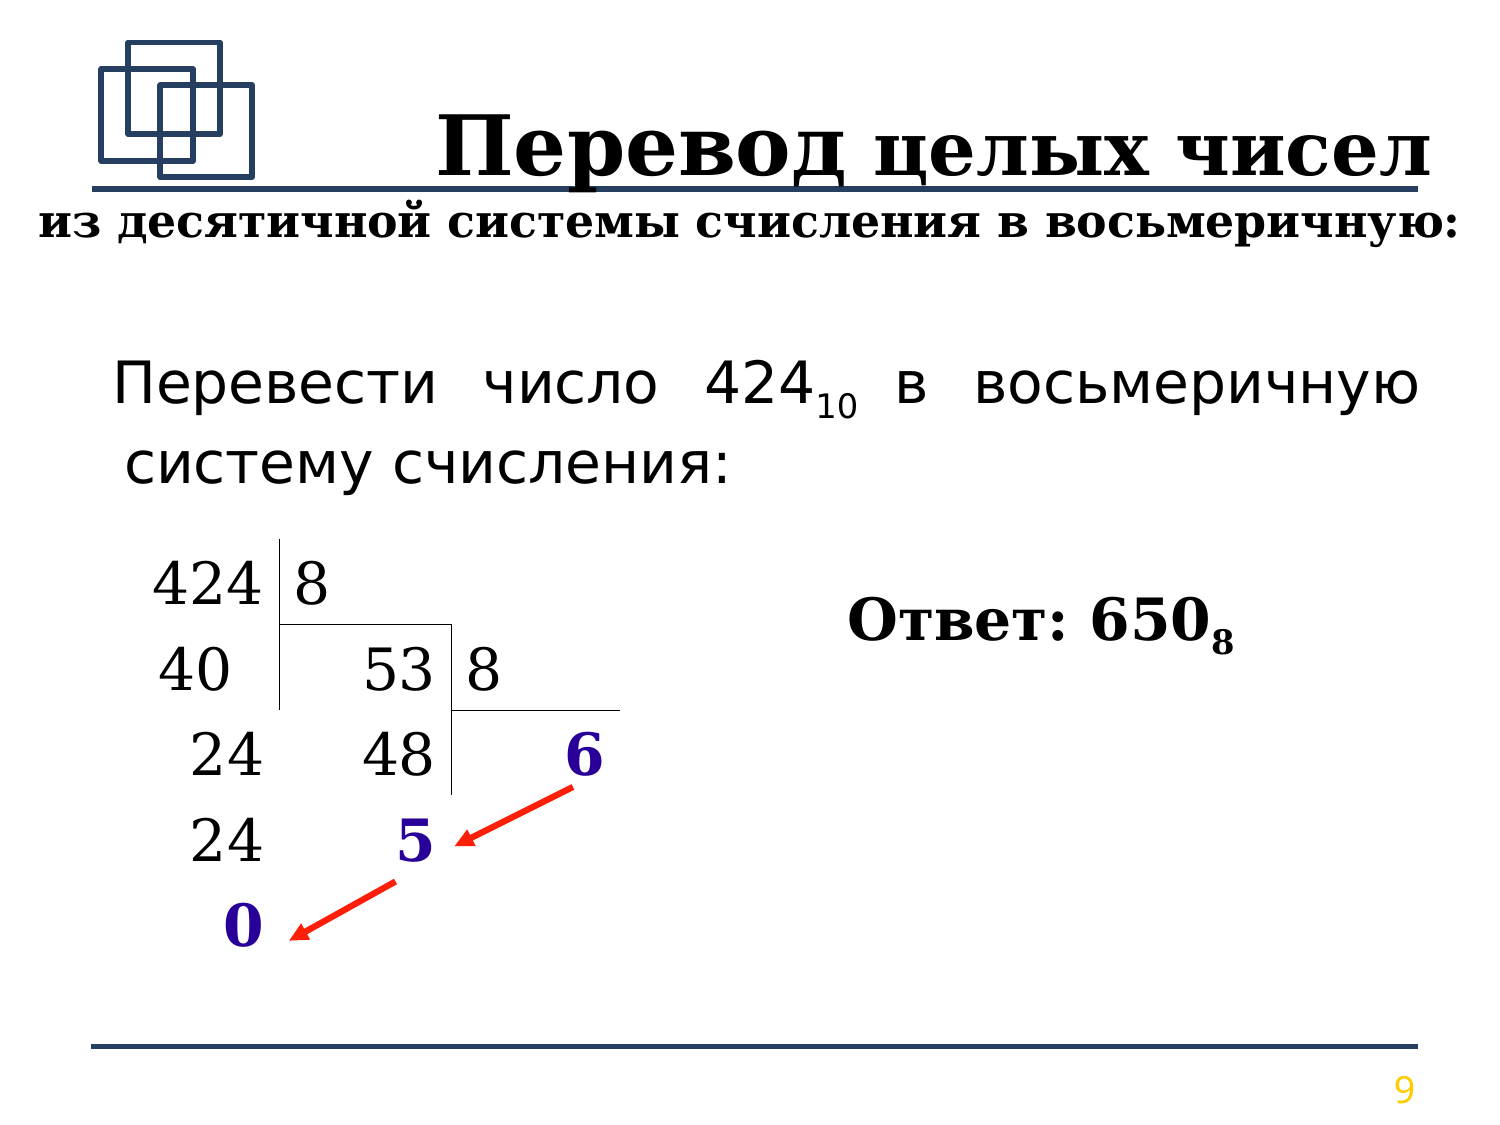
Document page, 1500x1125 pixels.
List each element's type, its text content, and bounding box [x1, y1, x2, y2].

table_cell 0 [112, 880, 279, 966]
table_cell 8 [452, 624, 620, 710]
title Перевод целых чисел из десятичной системы счисления в восьмеричную: [0, 49, 1477, 290]
table_cell [279, 880, 451, 966]
table_header [451, 539, 620, 624]
text_box Ответ: 6508 [832, 574, 1447, 670]
table_cell 24 [112, 710, 279, 795]
table_cell 6 [452, 711, 620, 795]
table_cell [451, 795, 620, 880]
table_cell 53 [280, 625, 451, 710]
table_cell 24 [112, 795, 279, 880]
text_box Перевести число 42410 в восьмеричную систему счисления: [53, 337, 1436, 1047]
table_cell 40 [112, 624, 279, 710]
table_header 424 [112, 539, 279, 624]
table_cell [451, 880, 620, 966]
table_cell 48 [279, 710, 451, 795]
table_cell 5 [279, 795, 451, 880]
table_header 8 [280, 539, 451, 624]
